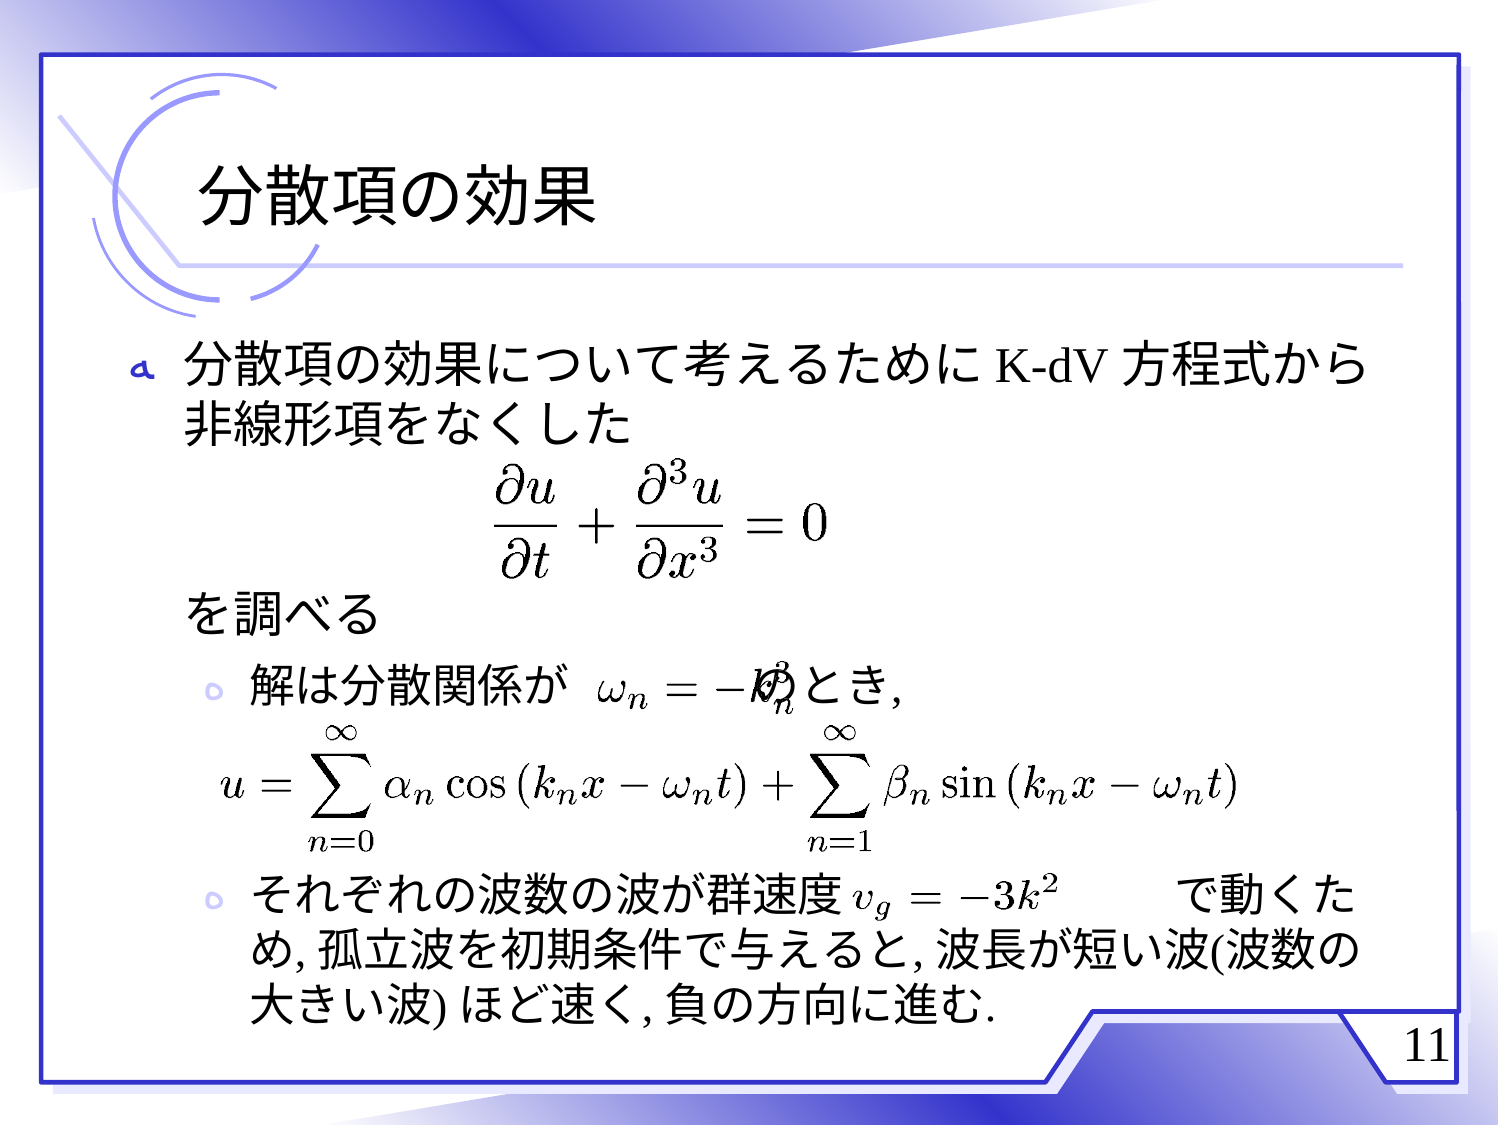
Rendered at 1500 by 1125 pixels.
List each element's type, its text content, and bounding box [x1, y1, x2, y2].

picture [848, 869, 1065, 922]
picture [216, 720, 1244, 854]
picture [489, 454, 831, 580]
list 分散項の効果について考えるために K-dV 方程式から非線形項をなくした を調べる 解は分散関係が のとき, それぞれの波数の波が群速度 で動くため, 孤立波を初期条件で与えると, 波長が短い波(波数の大きい波) ほど速く, 負の方向に進む. [112, 324, 1388, 1039]
title 分散項の効果 [183, 85, 1388, 302]
picture [594, 656, 801, 717]
